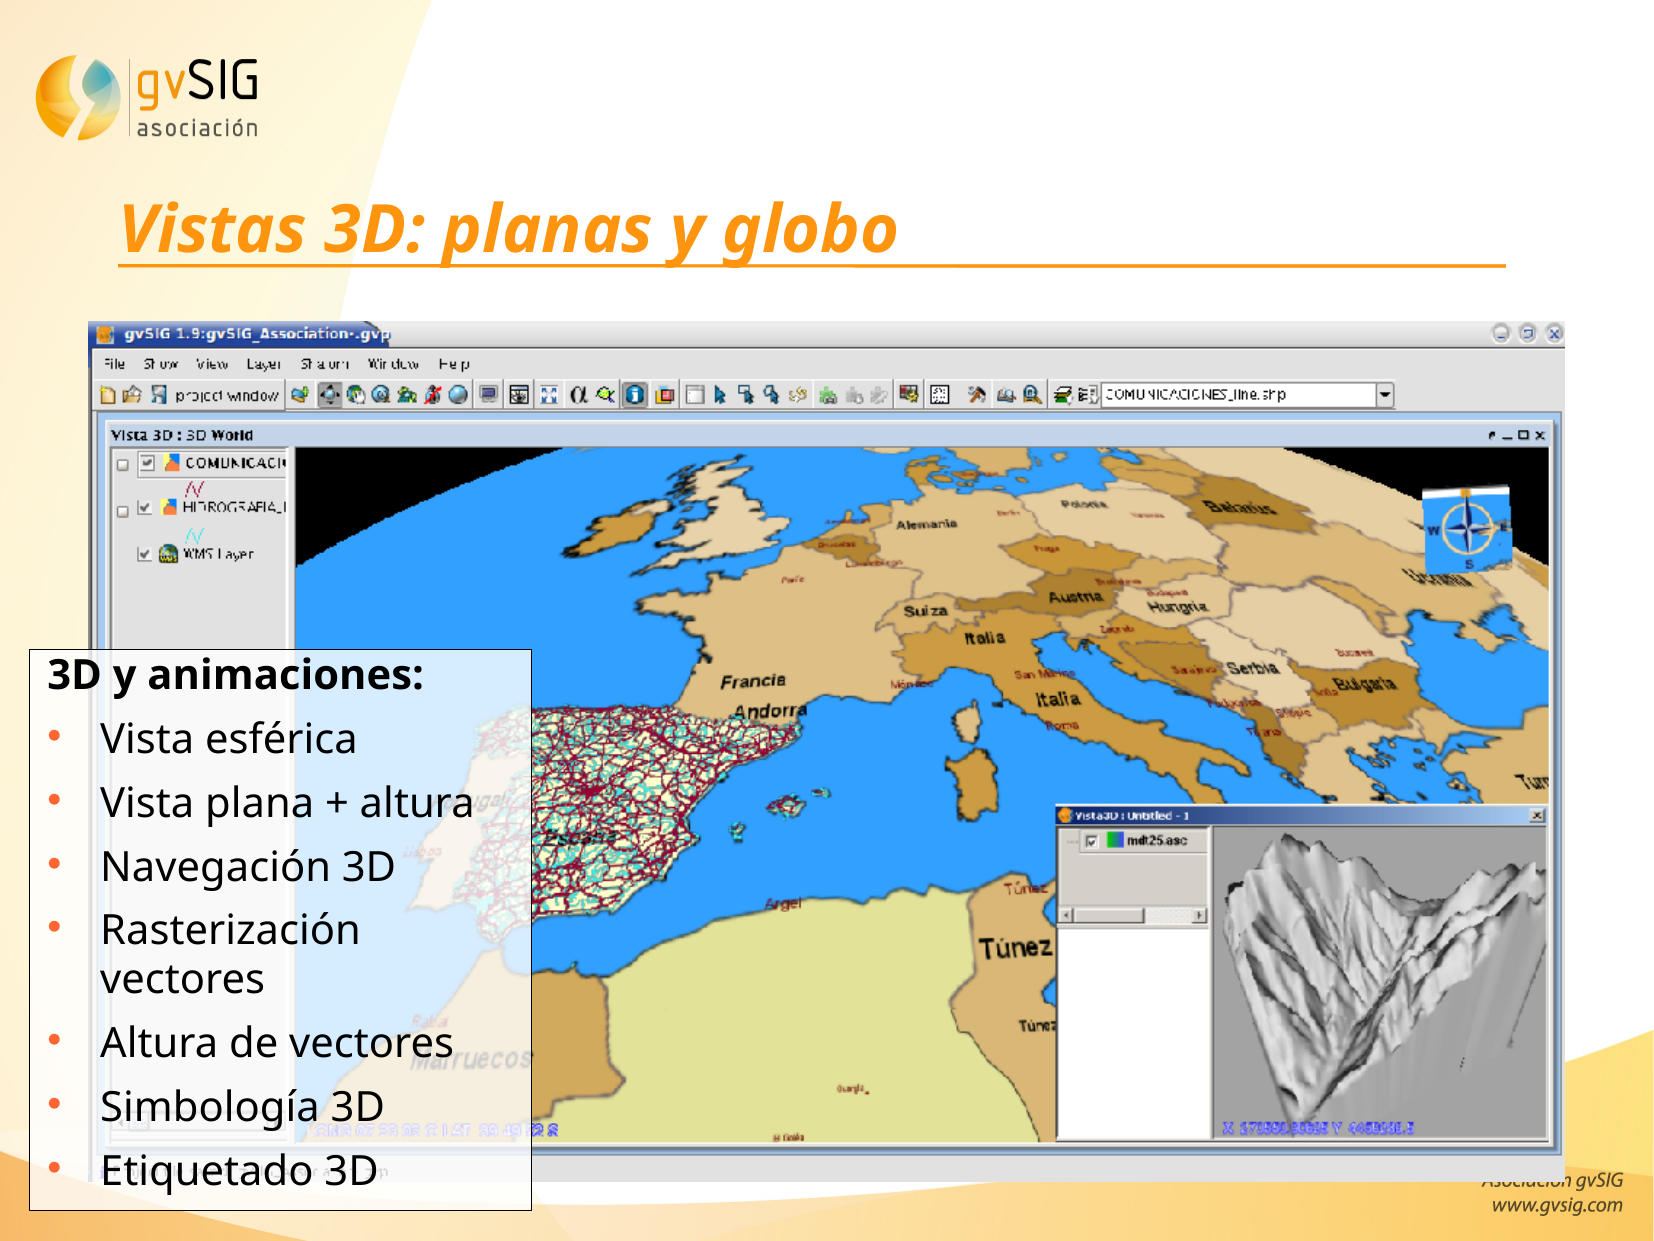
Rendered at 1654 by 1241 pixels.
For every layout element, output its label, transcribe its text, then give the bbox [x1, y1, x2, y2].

text_box 3D y animaciones: Vista esférica Vista plana + altura Navegación 3D Rasterización vectores Altura de vectores Simbología 3D Etiquetado 3D [29, 649, 532, 1211]
picture [0, 0, 1654, 1241]
title Vistas 3D: planas y globo [118, 177, 1607, 276]
